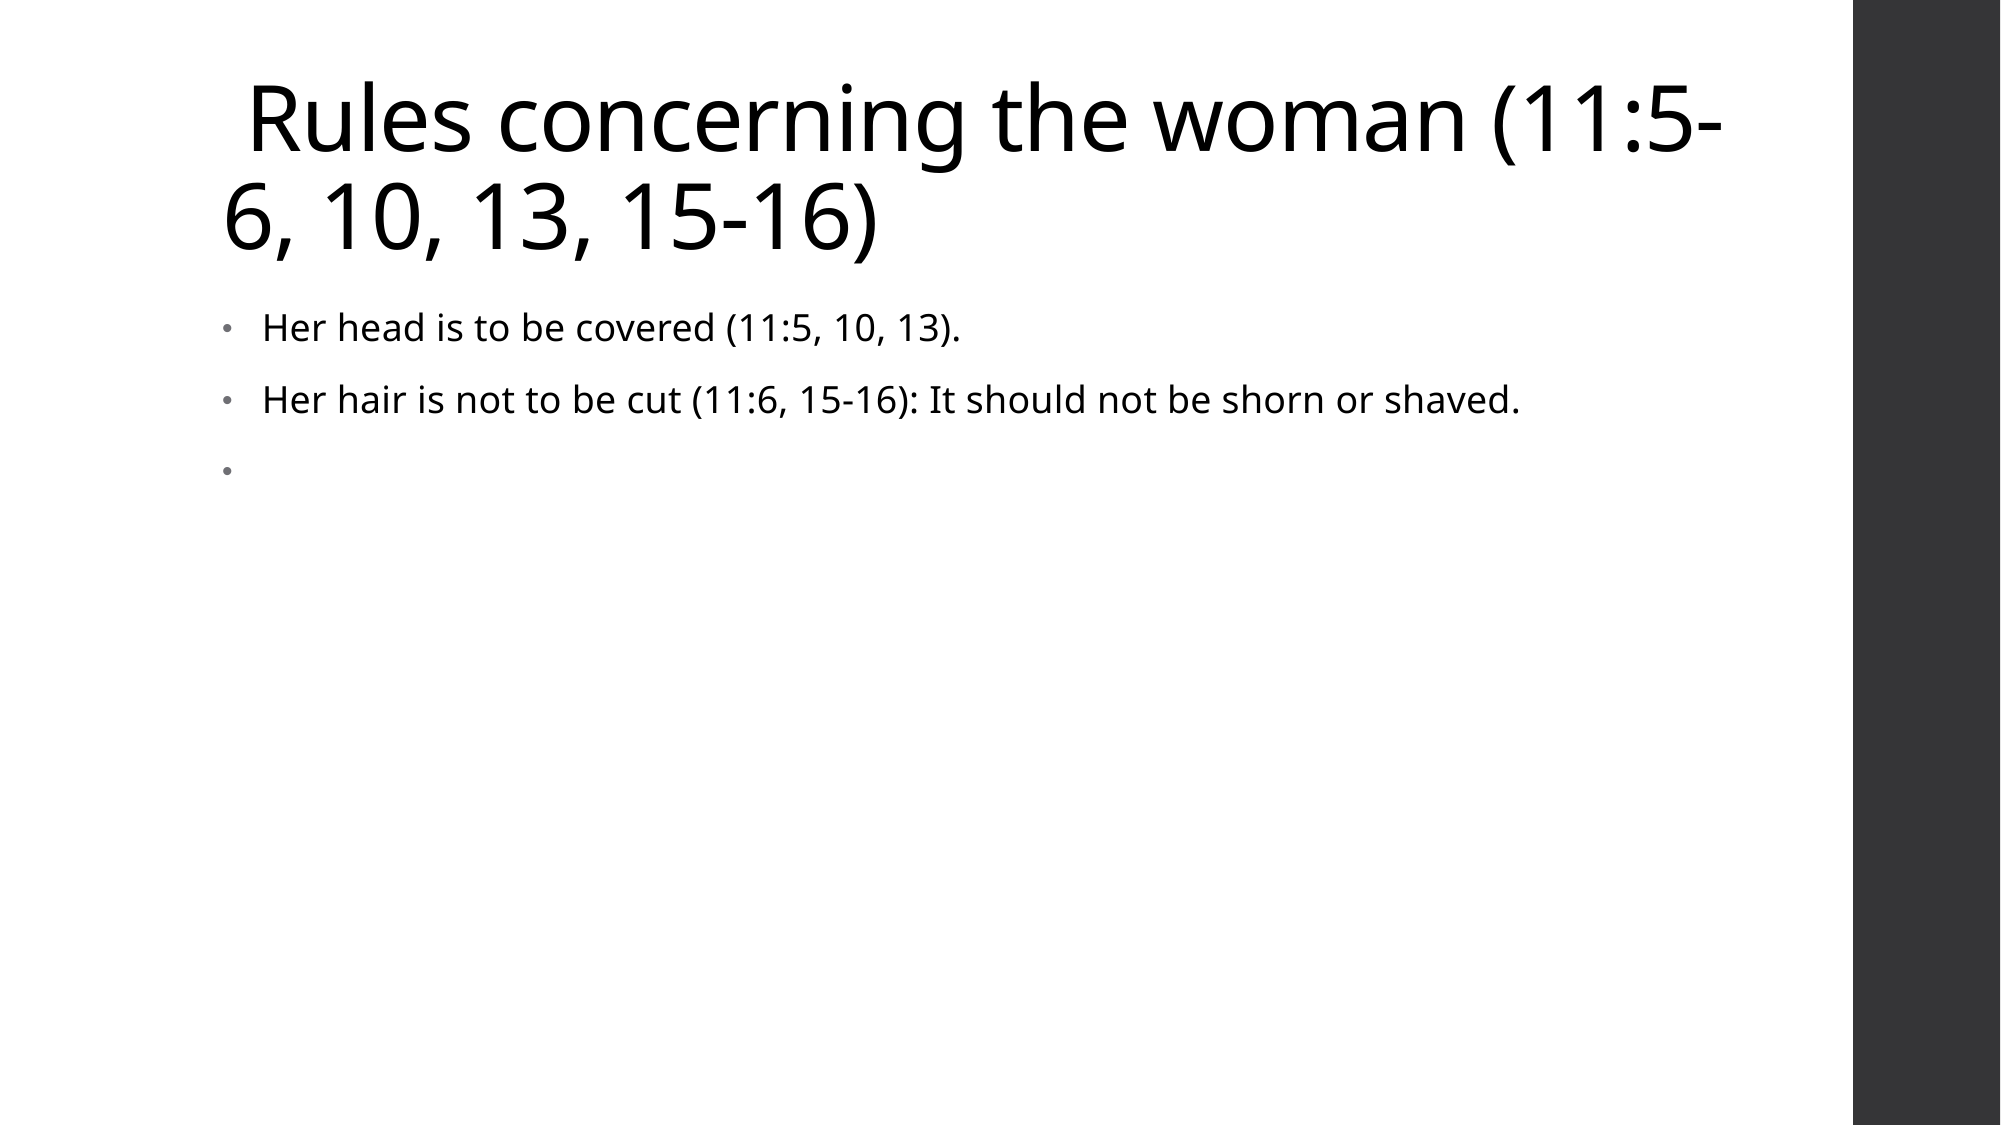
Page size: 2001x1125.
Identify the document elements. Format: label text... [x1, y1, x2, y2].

title Rules concerning the woman (11:5-6, 10, 13, 15-16) [206, 60, 1797, 278]
list Her head is to be covered (11:5, 10, 13). Her hair is not to be cut (11:6, 15-16): It should not be shorn or shaved. [206, 299, 1617, 1014]
